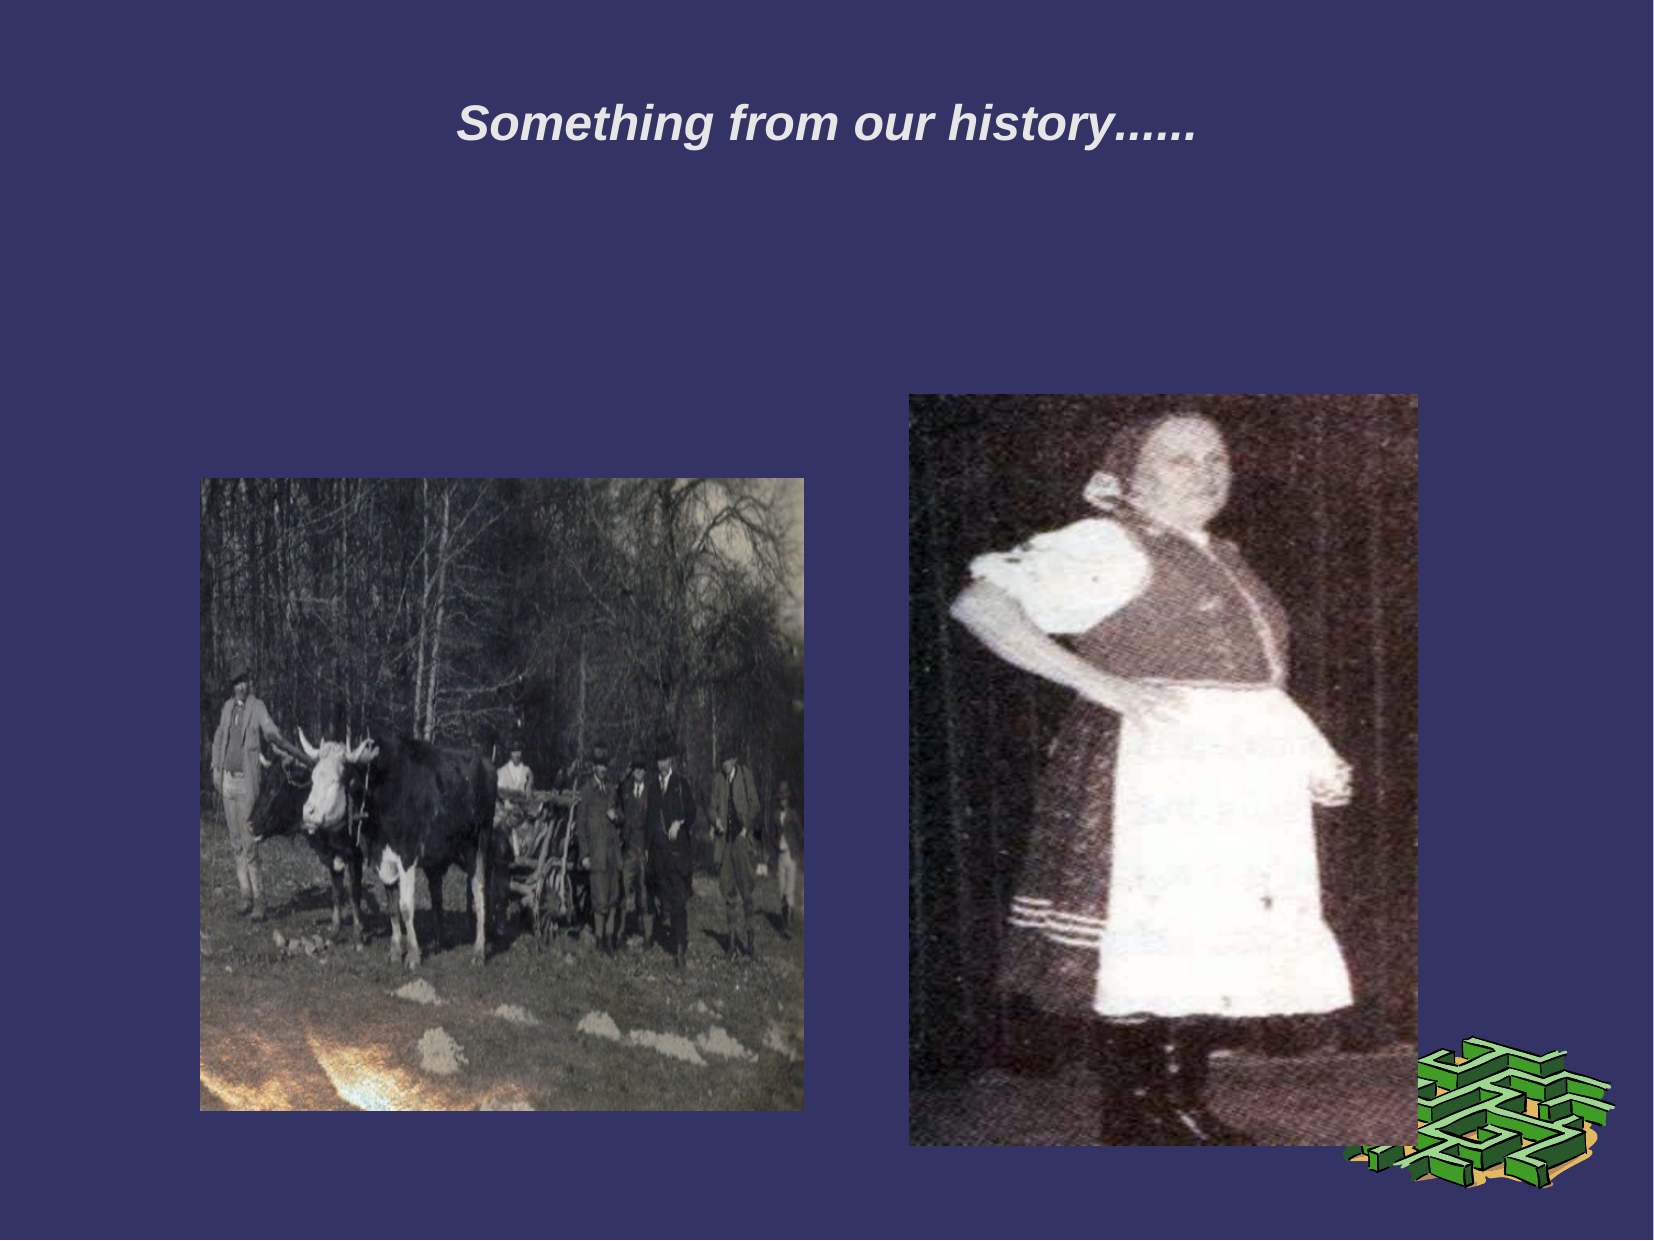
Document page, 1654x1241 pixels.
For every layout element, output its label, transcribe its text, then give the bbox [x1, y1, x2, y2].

picture [909, 394, 1418, 1146]
picture [200, 478, 804, 1111]
title Something from our history...... [121, 19, 1534, 227]
